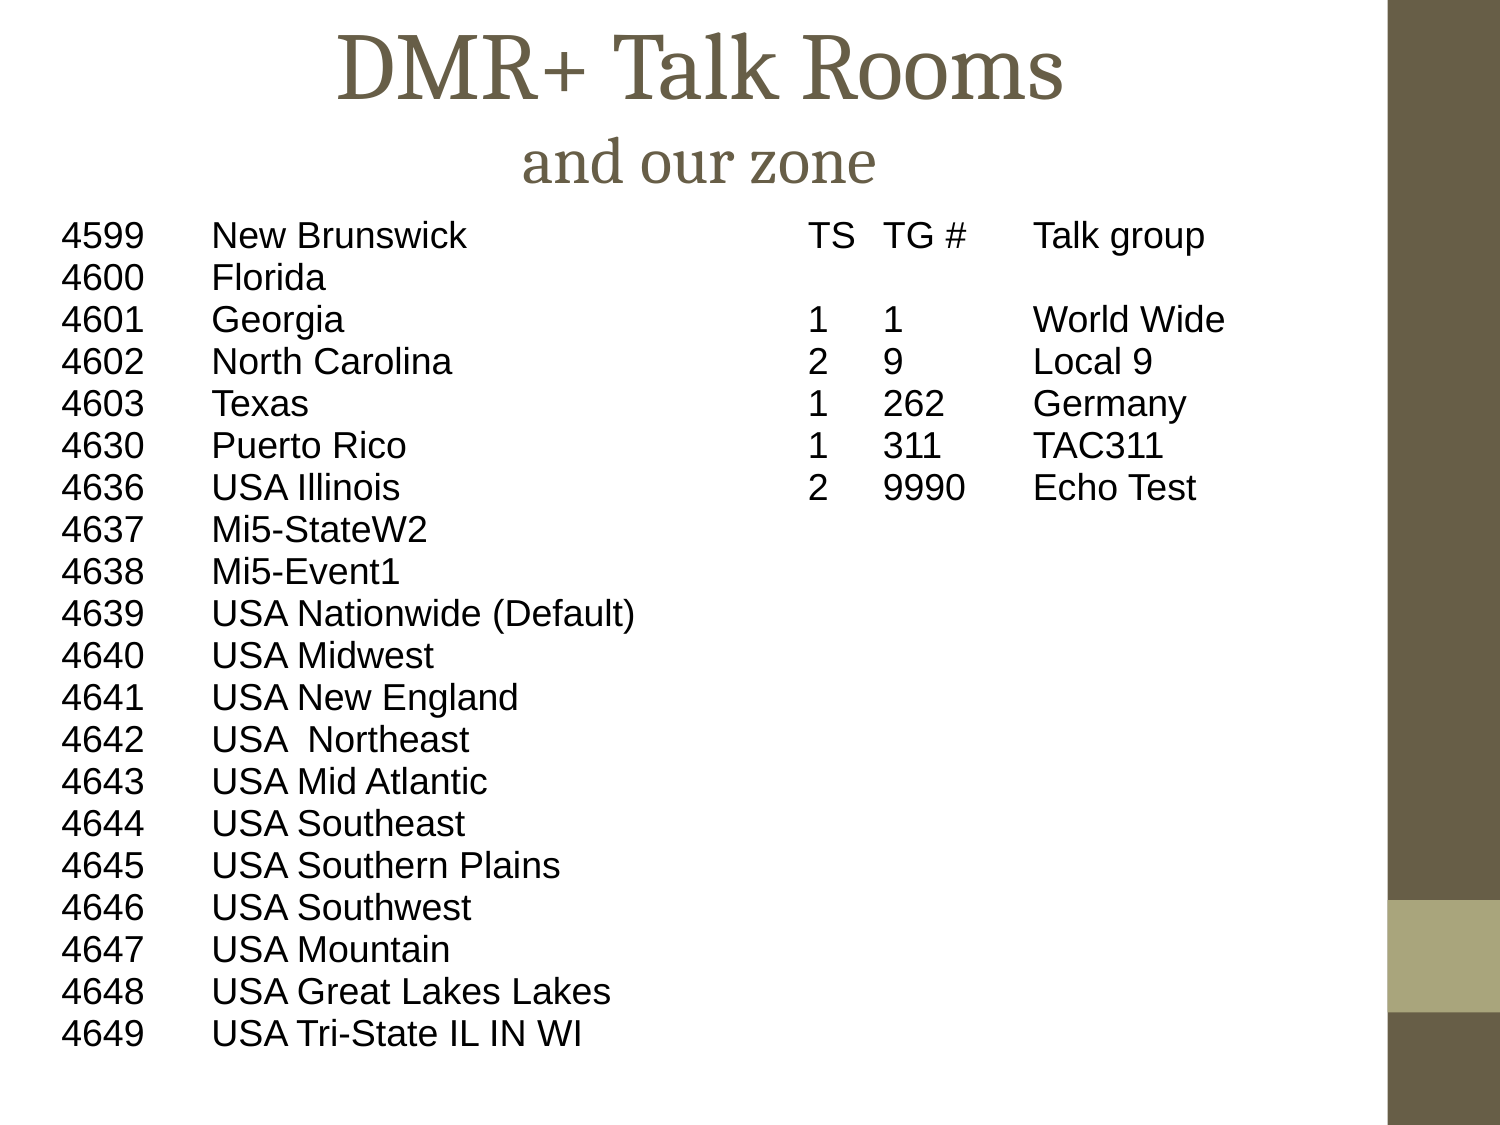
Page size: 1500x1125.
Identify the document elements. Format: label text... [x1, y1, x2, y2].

text_box TS TG # Talk group 1 1 World Wide 2 9 Local 9 1 262 Germany 1 311 TAC311 2 9990 Echo Test [793, 207, 1315, 643]
title DMR+ Talk Rooms and our zone [75, 11, 1325, 203]
text_box 4599 New Brunswick 4600 Florida 4601 Georgia 4602 North Carolina 4603 Texas 4630 Puerto Rico 4636 USA Illinois 4637 Mi5-StateW2 4638 Mi5-Event1 4639 USA Nationwide (Default) 4640 USA Midwest 4641 USA New England 4642 USA Northeast 4643 USA Mid Atlantic 4644 USA Southeast 4645 USA Southern Plains 4646 USA Southwest 4647 USA Mountain 4648 USA Great Lakes Lakes 4649 USA Tri-State IL IN WI [46, 206, 716, 1105]
